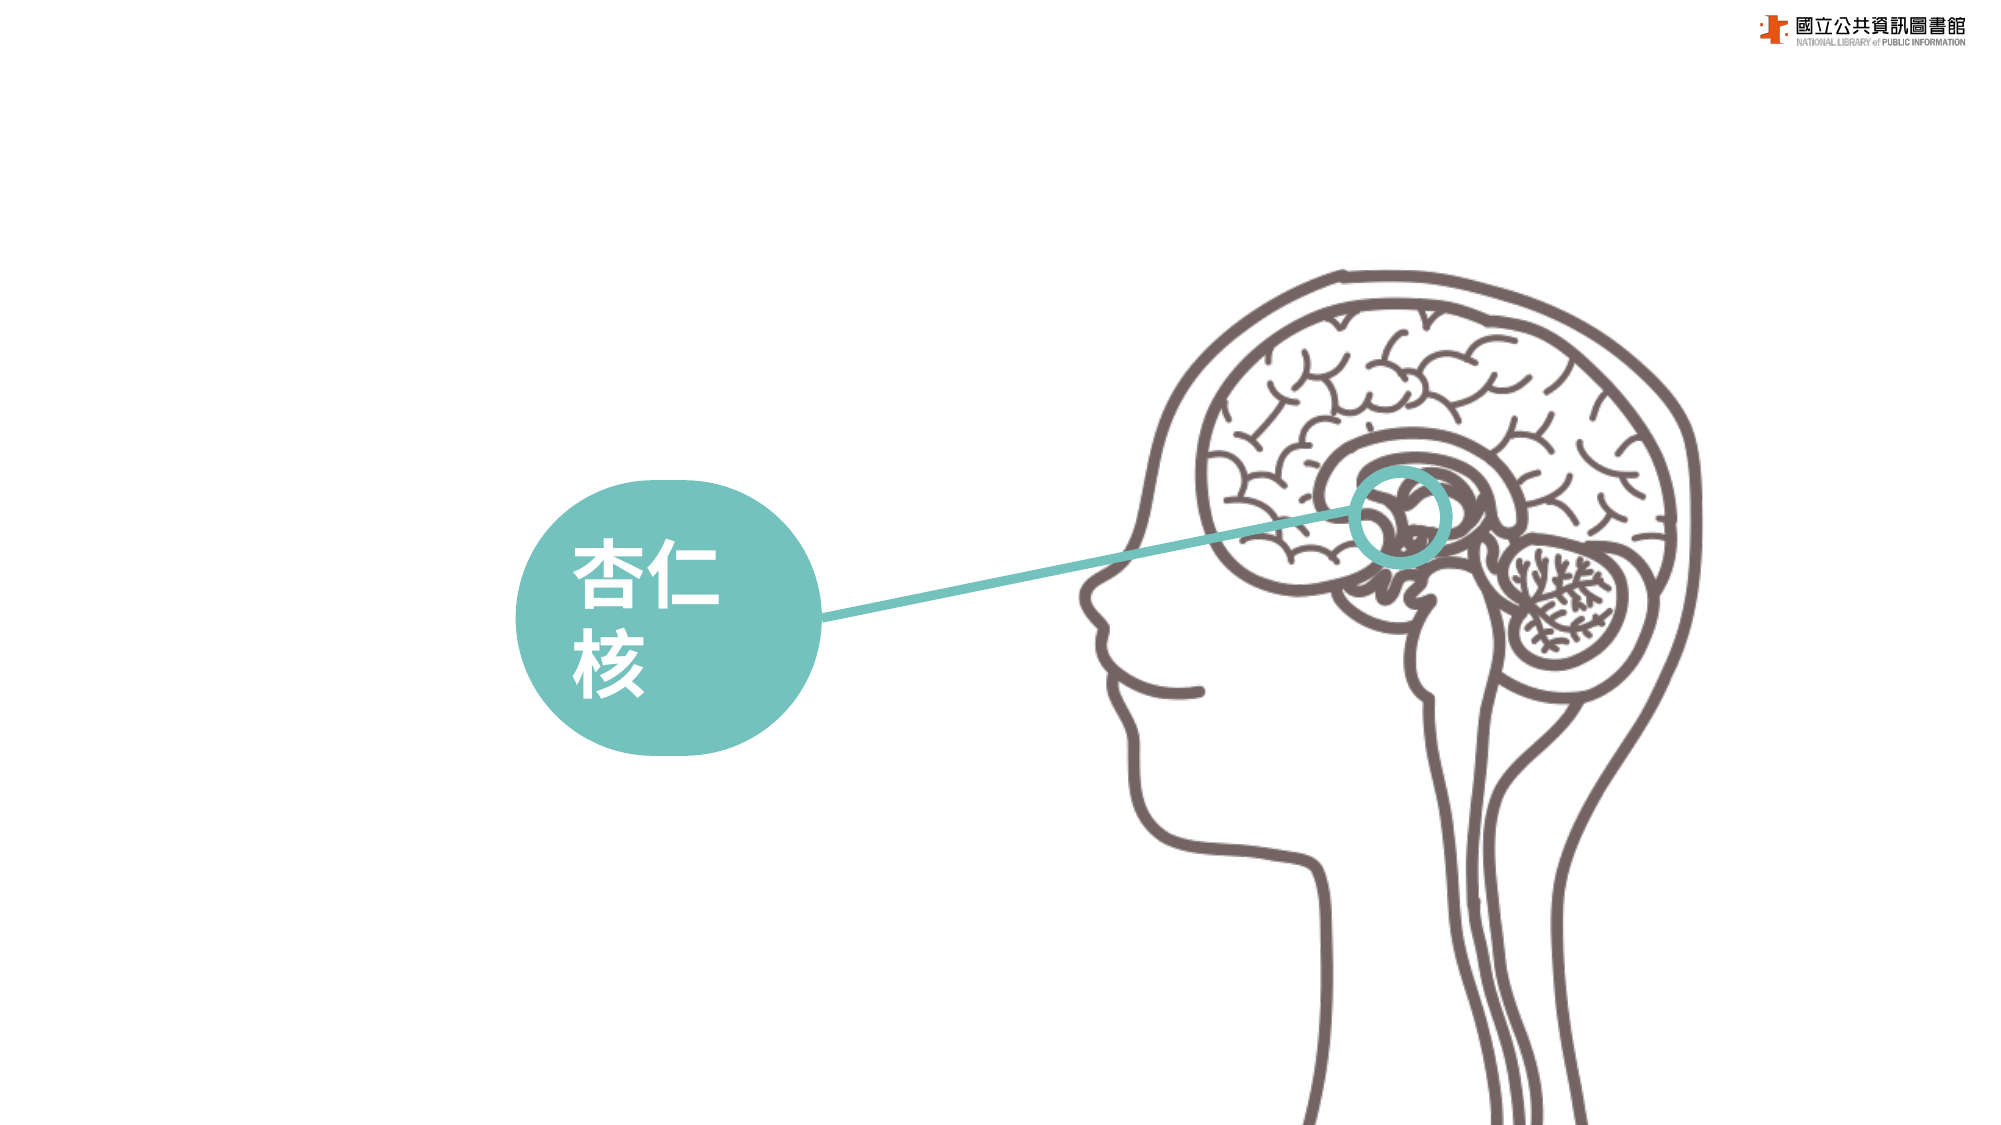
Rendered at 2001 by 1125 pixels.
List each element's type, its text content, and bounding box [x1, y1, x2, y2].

picture [1041, 227, 1760, 1125]
text_box 杏仁核 [515, 480, 822, 756]
picture [1361, 478, 1440, 557]
